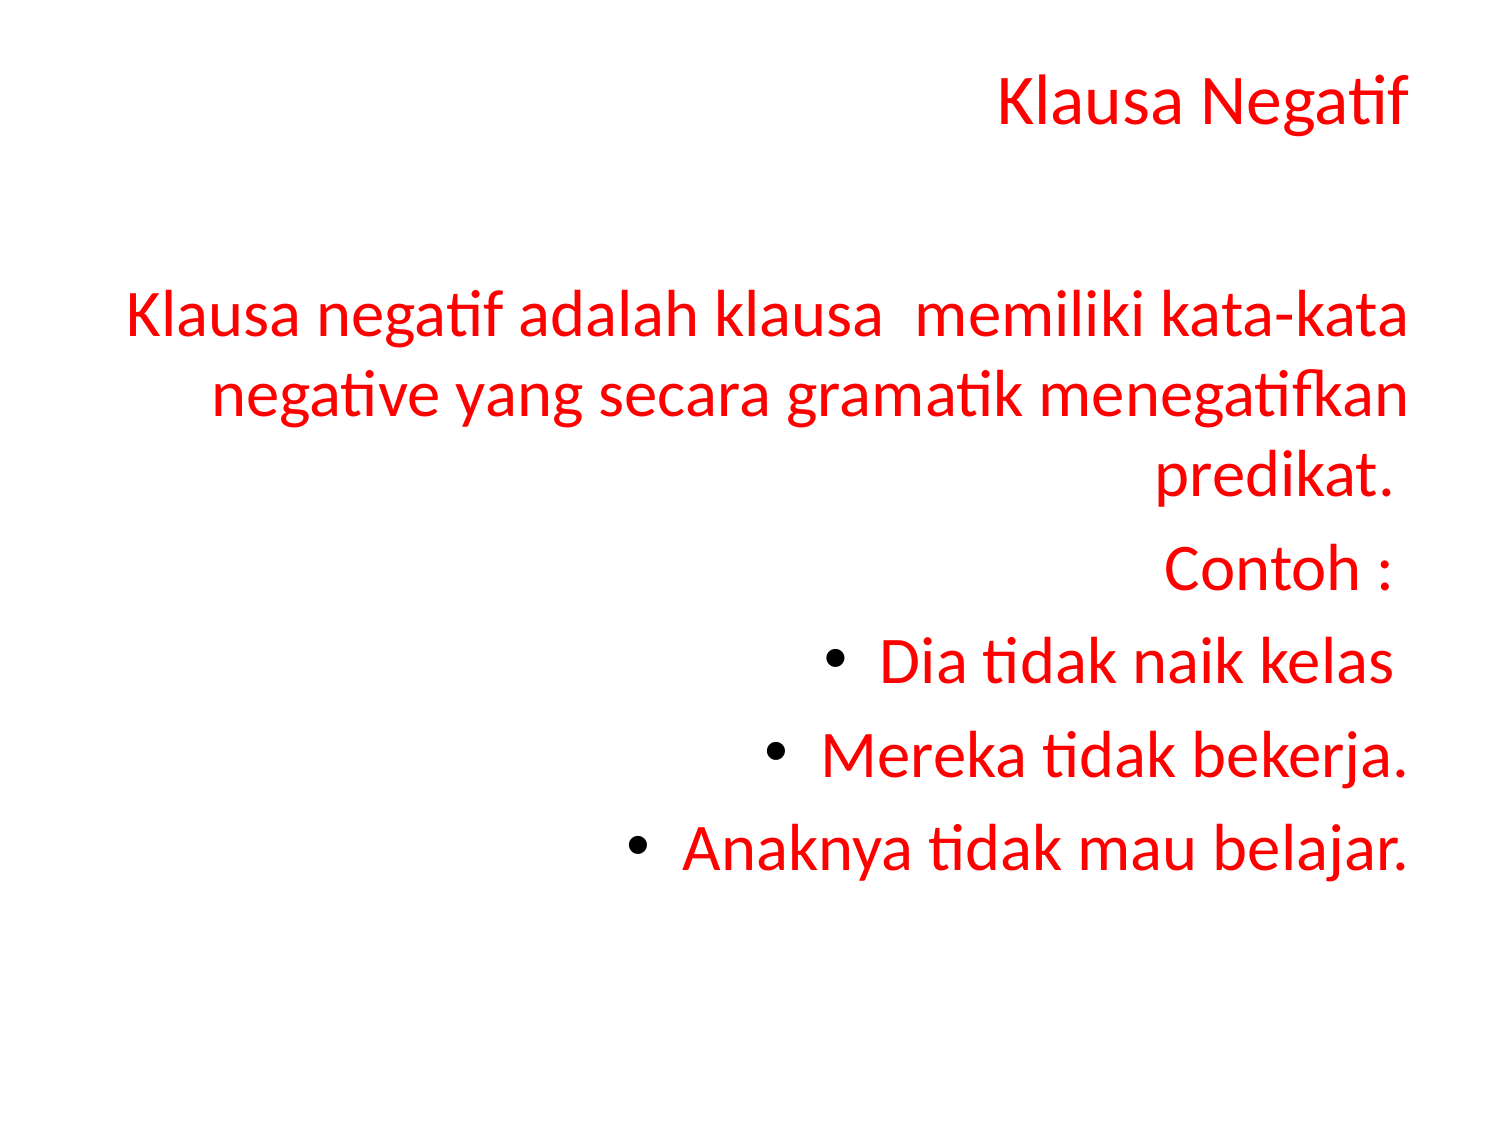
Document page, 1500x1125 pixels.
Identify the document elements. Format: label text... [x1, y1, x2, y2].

title Klausa Negatif [75, 45, 1425, 233]
list Klausa negatif adalah klausa memiliki kata-kata negative yang secara gramatik menegatifkan predikat. Contoh : Dia tidak naik kelas Mereka tidak bekerja. Anaknya tidak mau belajar. [75, 262, 1425, 1005]
